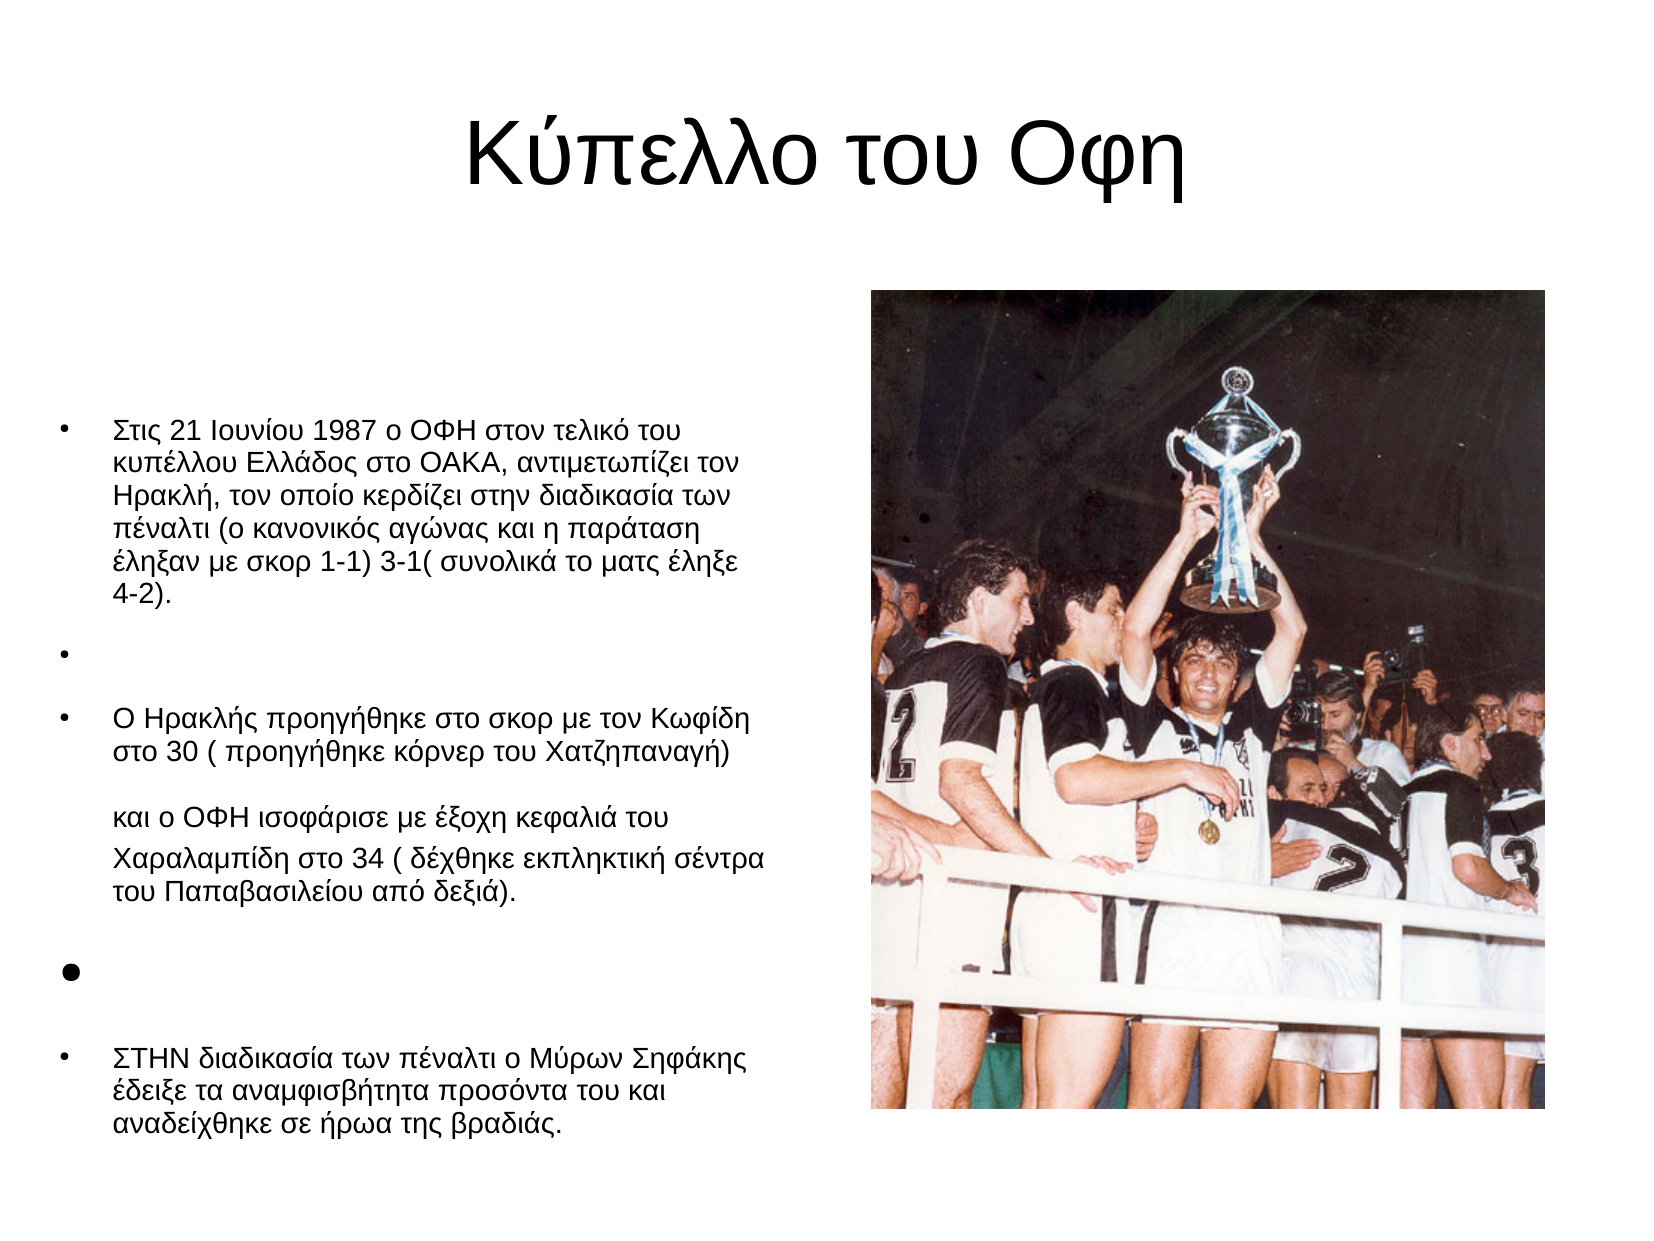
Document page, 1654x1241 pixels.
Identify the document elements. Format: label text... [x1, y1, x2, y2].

picture [871, 290, 1545, 1109]
list Στις 21 Ιουνίου 1987 ο ΟΦΗ στον τελικό του κυπέλλου Ελλάδος στο ΟΑΚΑ, αντιμετωπίζει τον Ηρακλή, τον οποίο κερδίζει στην διαδικασία των πέναλτι (ο κανονικός αγώνας και η παράταση έληξαν με σκορ 1-1) 3-1( συνολικά το ματς έληξε 4-2). Ο Ηρακλής προηγήθηκε στο σκορ με τον Κωφίδη στο 30 ( προηγήθηκε κόρνερ του Χατζηπαναγή) και ο ΟΦΗ ισοφάρισε με έξοχη κεφαλιά του Χαραλαμπίδη στο 34 ( δέχθηκε εκπληκτική σέντρα του Παπαβασιλείου από δεξιά). ΣΤΗΝ διαδικασία των πέναλτι ο Μύρων Σηφάκης έδειξε τα αναμφισβήτητα προσόντα του και αναδείχθηκε σε ήρωα της βραδιάς. [41, 413, 768, 1218]
title Κύπελλο του Οφη [82, 56, 1571, 250]
